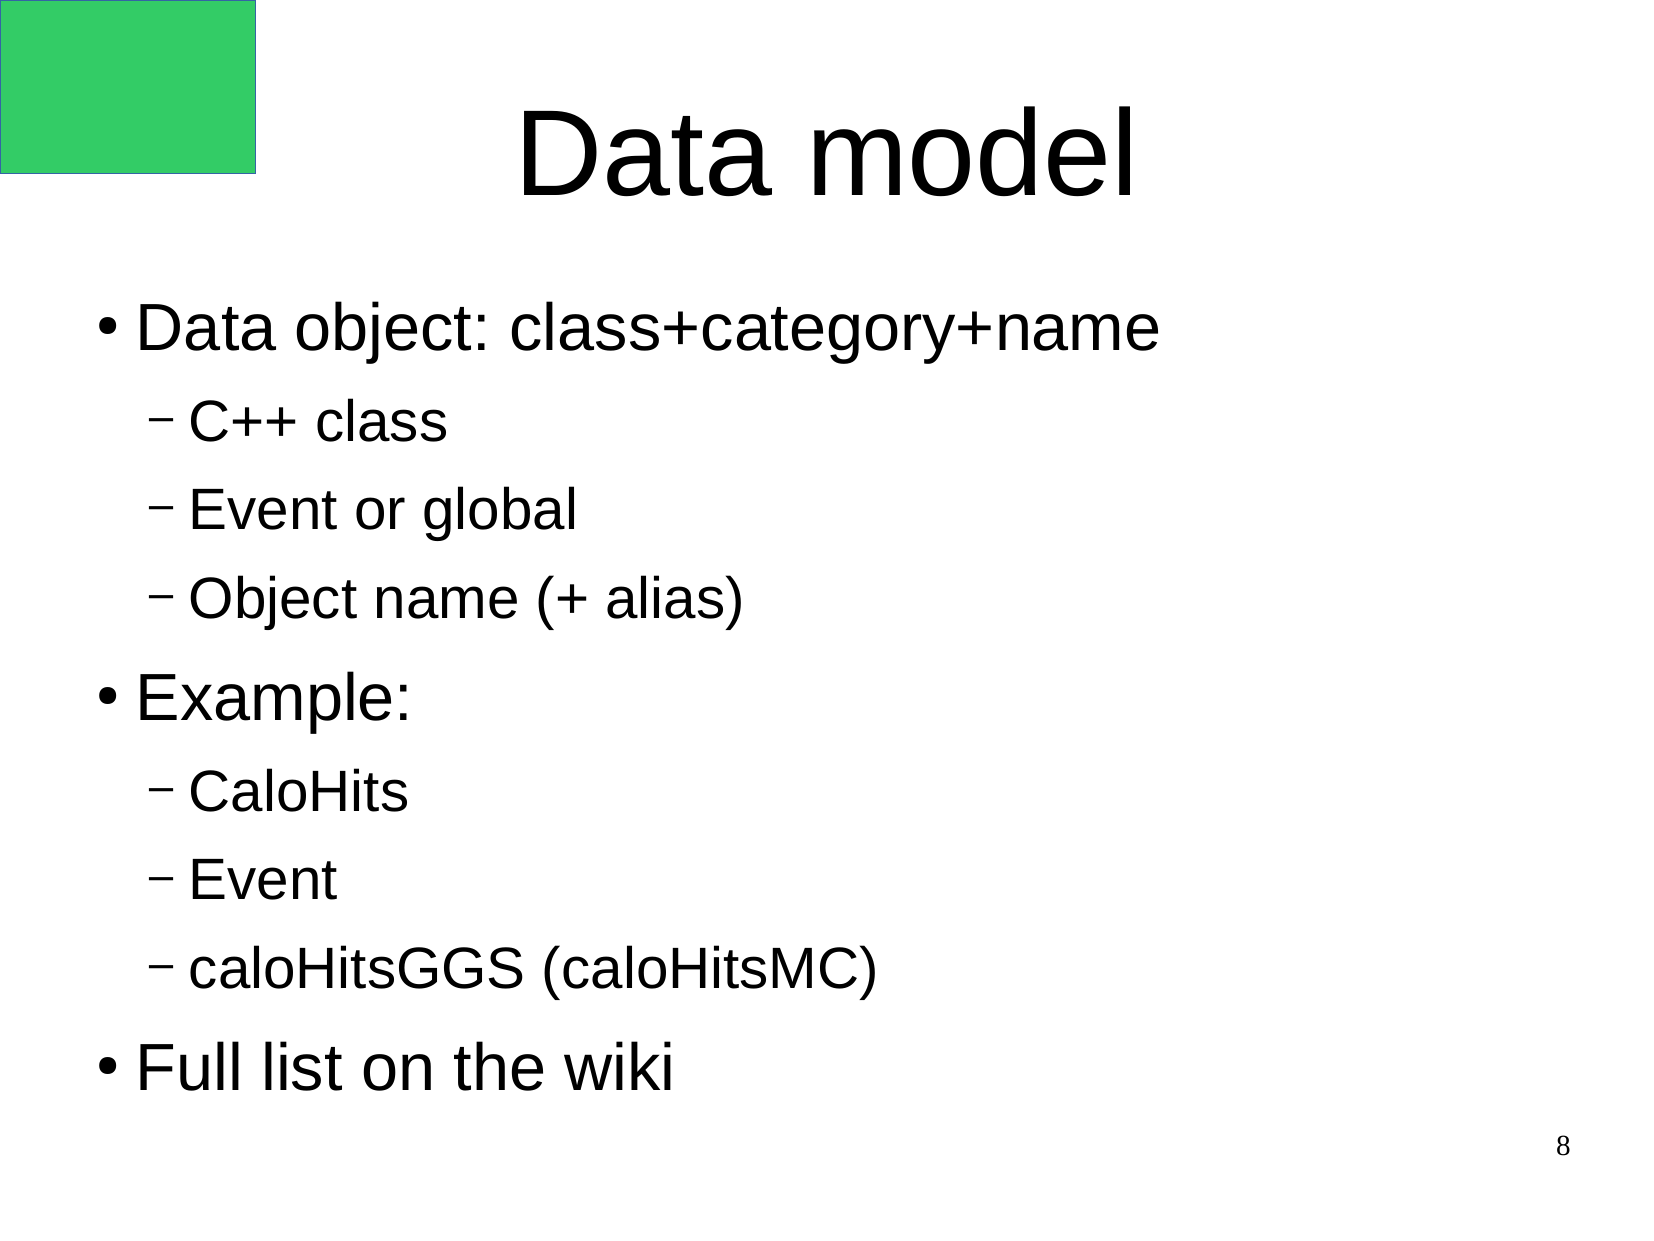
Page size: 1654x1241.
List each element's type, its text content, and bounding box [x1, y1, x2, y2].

list Data object: class+category+name C++ class Event or global Object name (+ alias) Example: CaloHits Event caloHitsGGS (caloHitsMC) Full list on the wiki [82, 290, 1571, 1111]
title Data model [82, 49, 1571, 257]
text_box [0, 0, 256, 174]
